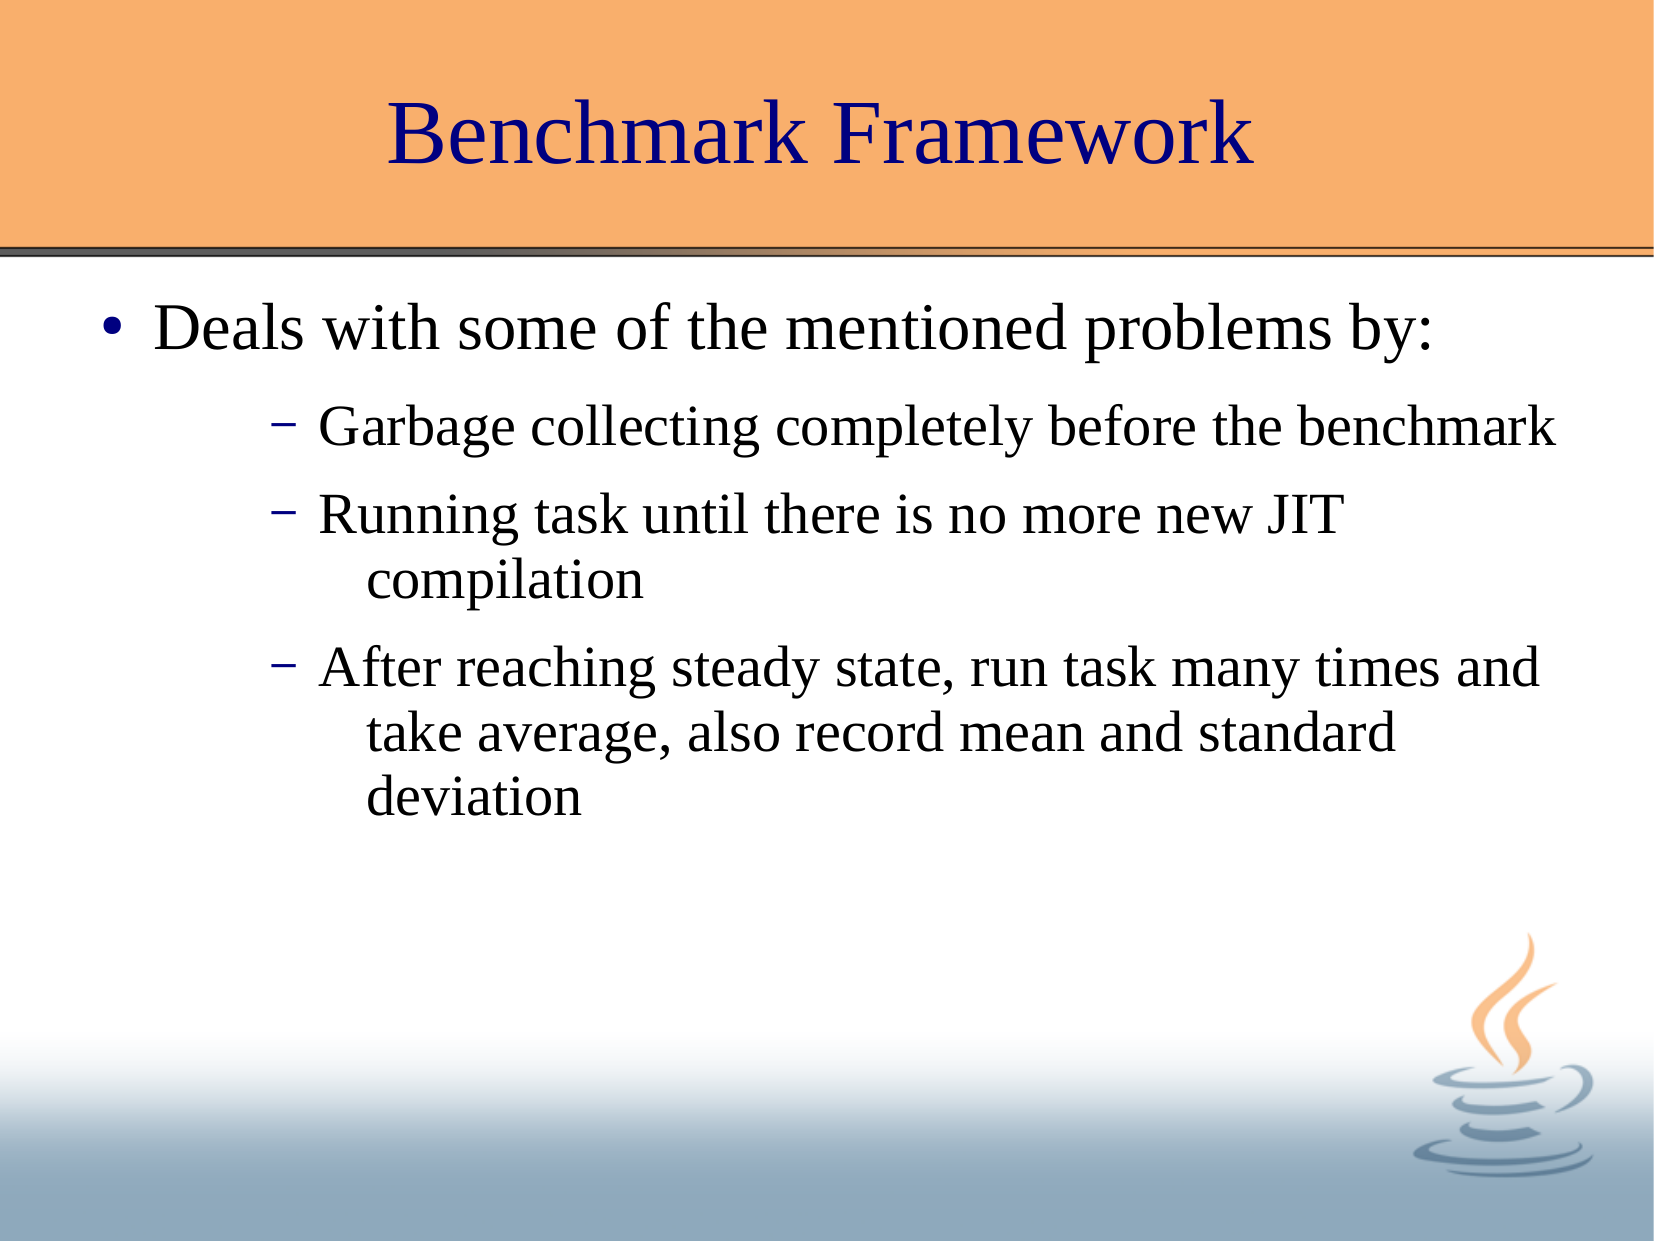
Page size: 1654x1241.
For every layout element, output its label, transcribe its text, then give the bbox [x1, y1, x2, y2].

title Benchmark Framework [76, 29, 1565, 237]
picture [0, 0, 1654, 1241]
list Deals with some of the mentioned problems by: Garbage collecting completely before the benchmark Running task until there is no more new JIT compilation After reaching steady state, run task many times and take average, also record mean and standard deviation [82, 290, 1571, 1034]
